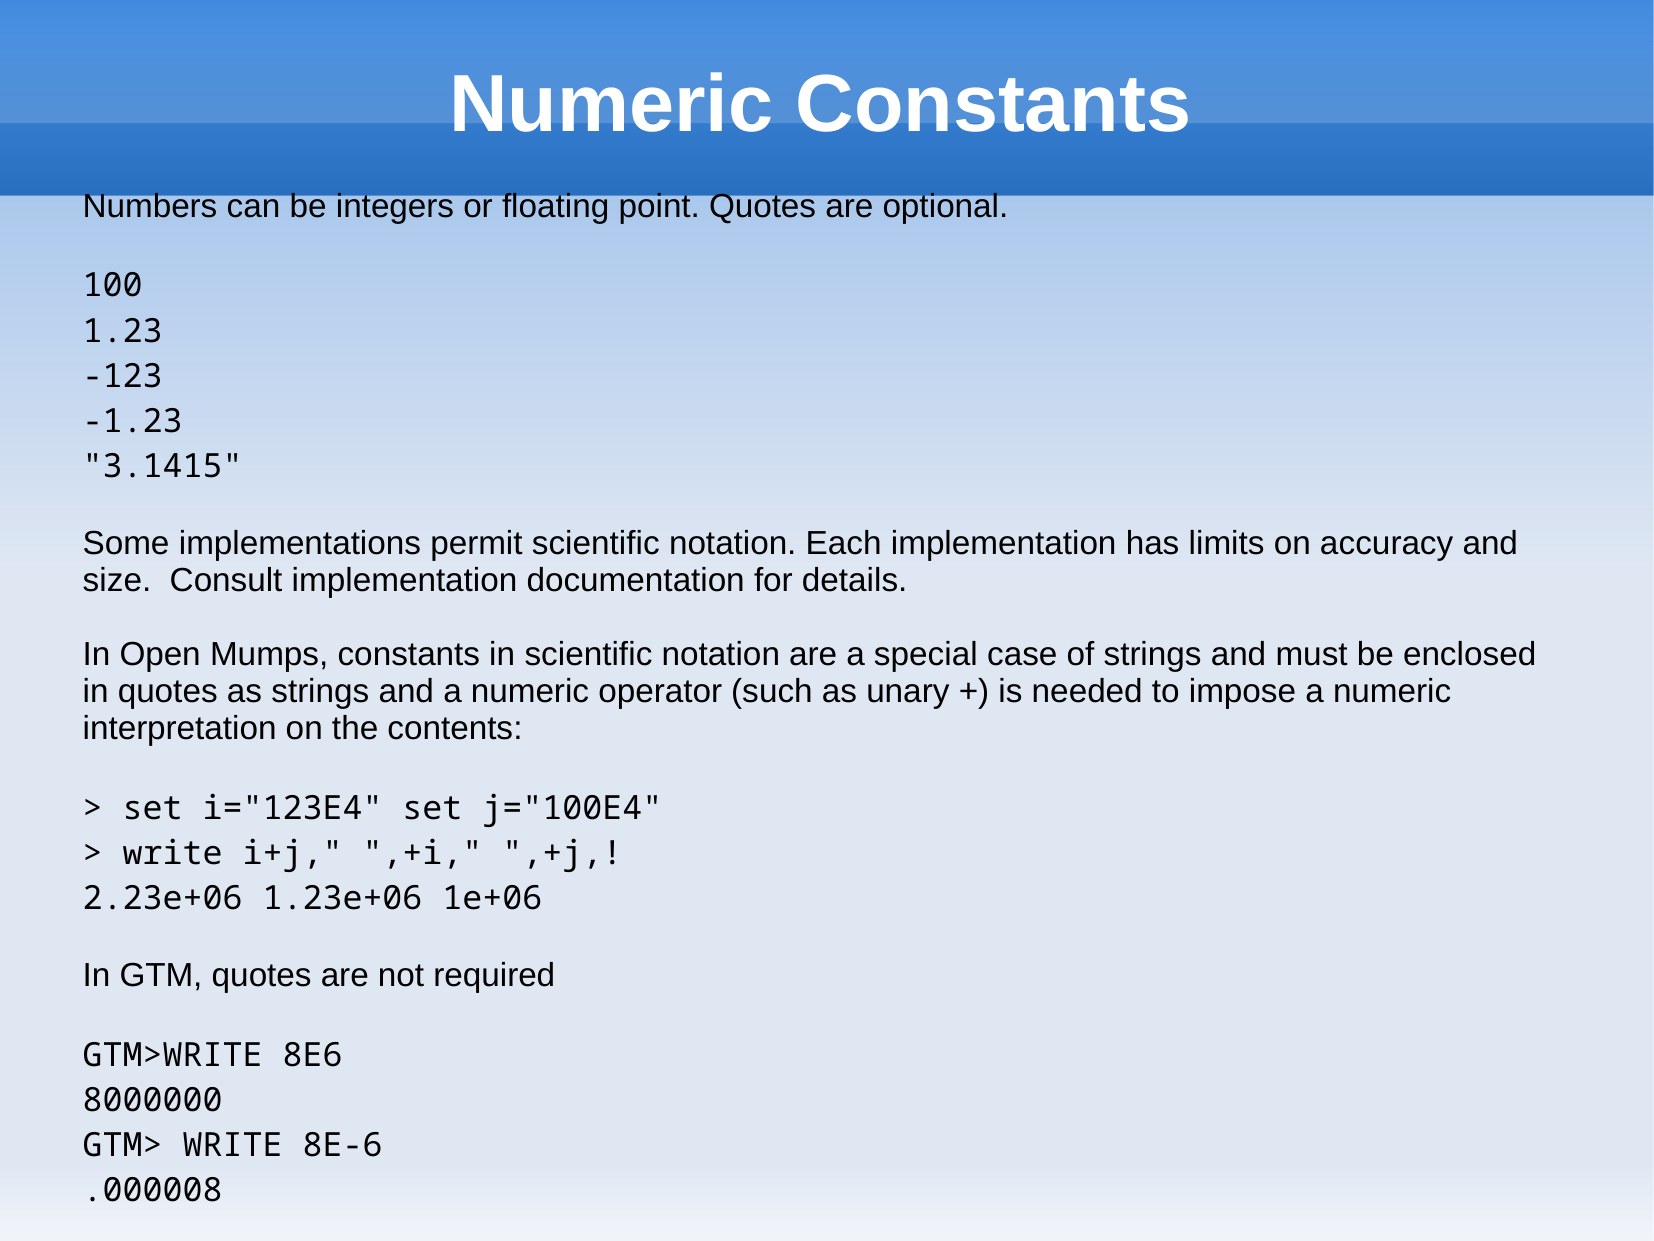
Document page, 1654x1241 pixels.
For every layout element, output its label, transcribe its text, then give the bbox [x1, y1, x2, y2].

picture [0, 0, 1654, 1241]
picture [294, 208, 303, 215]
picture [157, 208, 166, 215]
picture [977, 208, 986, 215]
picture [393, 208, 402, 215]
picture [111, 208, 119, 215]
subtitle Numbers can be integers or floating point. Quotes are optional. 100 1.23 -123 -1.23 "3.1415" Some implementations permit scientific notation. Each implementation has limits on accuracy and size. Consult implementation documentation for details. In Open Mumps, constants in scientific notation are a special case of strings and must be enclosed in quotes as strings and a numeric operator (such as unary +) is needed to impose a numeric interpretation on the contents: > set i="123E4" set j="100E4" > write i+j," ",+i," ",+j,! 2.23e+06 1.23e+06 1e+06 In GTM, quotes are not required GTM>WRITE 8E6 8000000 GTM> WRITE 8E-6 .000008 [82, 226, 1571, 1173]
picture [247, 208, 256, 215]
picture [940, 208, 950, 215]
picture [829, 208, 838, 215]
title Numeric Constants [76, 0, 1565, 208]
picture [905, 208, 914, 215]
picture [541, 208, 550, 215]
picture [522, 208, 532, 215]
picture [623, 208, 632, 215]
picture [886, 208, 896, 215]
picture [714, 208, 730, 215]
picture [594, 208, 603, 215]
picture [739, 208, 747, 215]
picture [641, 208, 651, 215]
picture [467, 208, 477, 215]
picture [757, 208, 767, 215]
